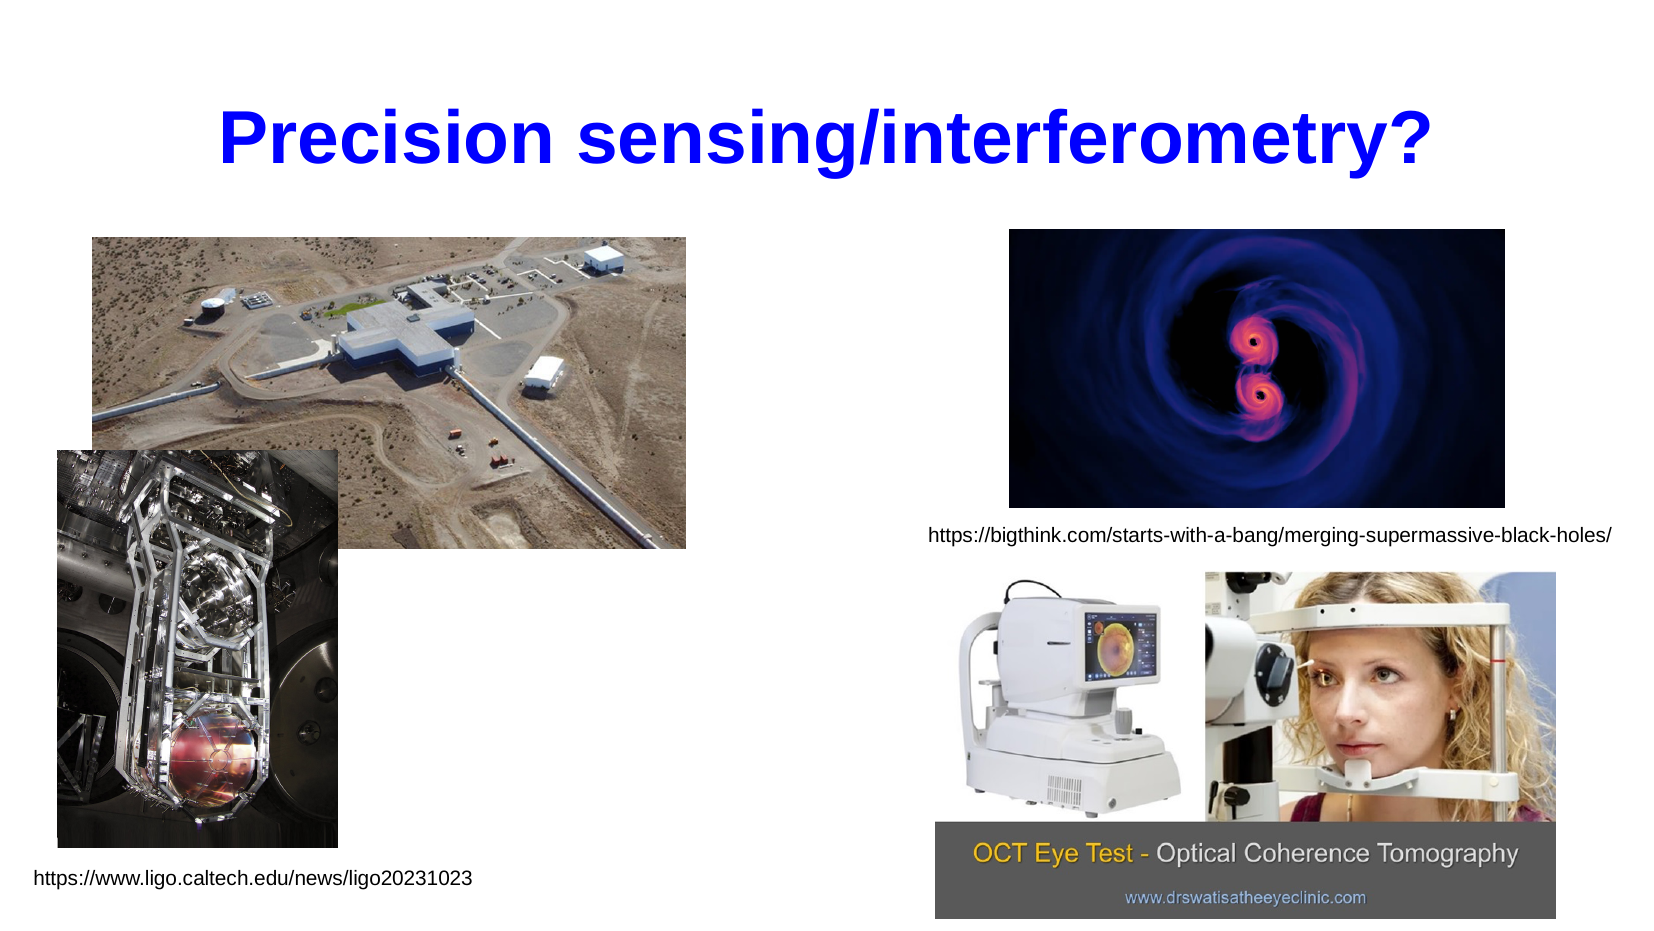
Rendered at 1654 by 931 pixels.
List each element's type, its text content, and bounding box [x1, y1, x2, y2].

picture [935, 570, 1556, 919]
picture [57, 237, 686, 848]
picture [1009, 229, 1505, 508]
title Precision sensing/interferometry? [113, 49, 1540, 230]
text_box https://www.ligo.caltech.edu/news/ligo20231023 [18, 858, 494, 899]
text_box https://bigthink.com/starts-with-a-bang/merging-supermassive-black-holes/ [913, 516, 1630, 555]
